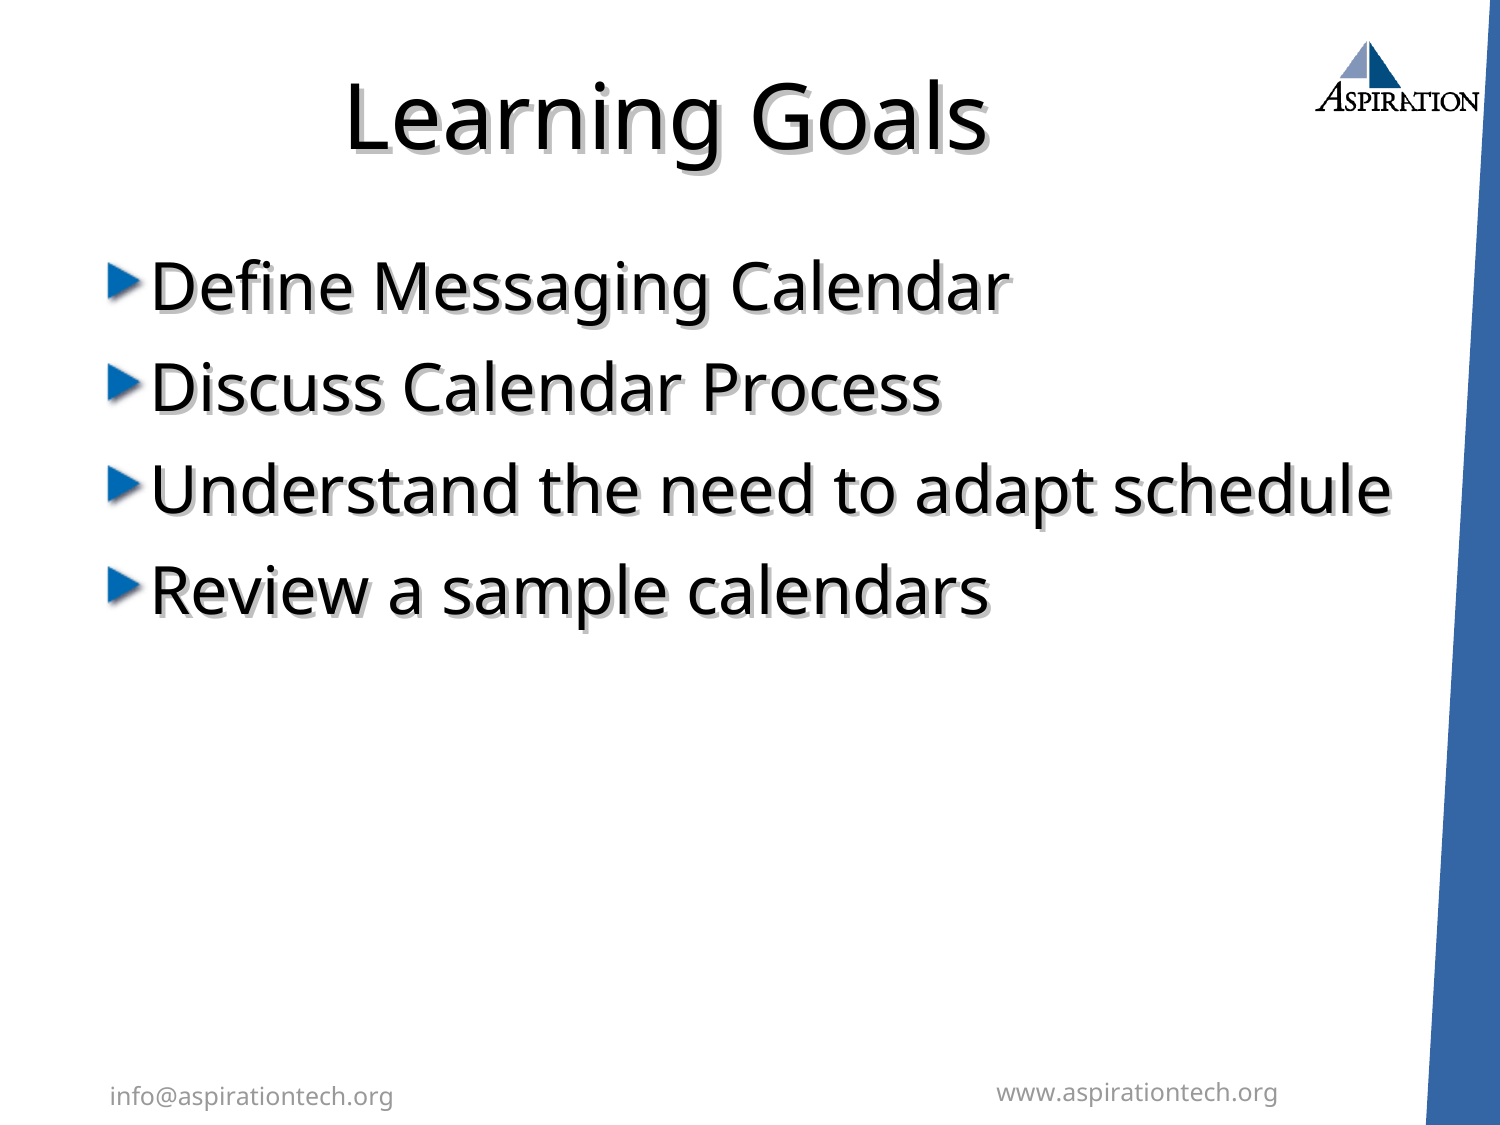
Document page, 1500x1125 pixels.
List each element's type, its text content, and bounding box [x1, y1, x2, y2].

title Learning Goals [49, 19, 1284, 206]
picture [1315, 41, 1480, 120]
list Define Messaging Calendar Discuss Calendar Process Understand the need to adapt schedule Review a sample calendars [49, 238, 1447, 892]
